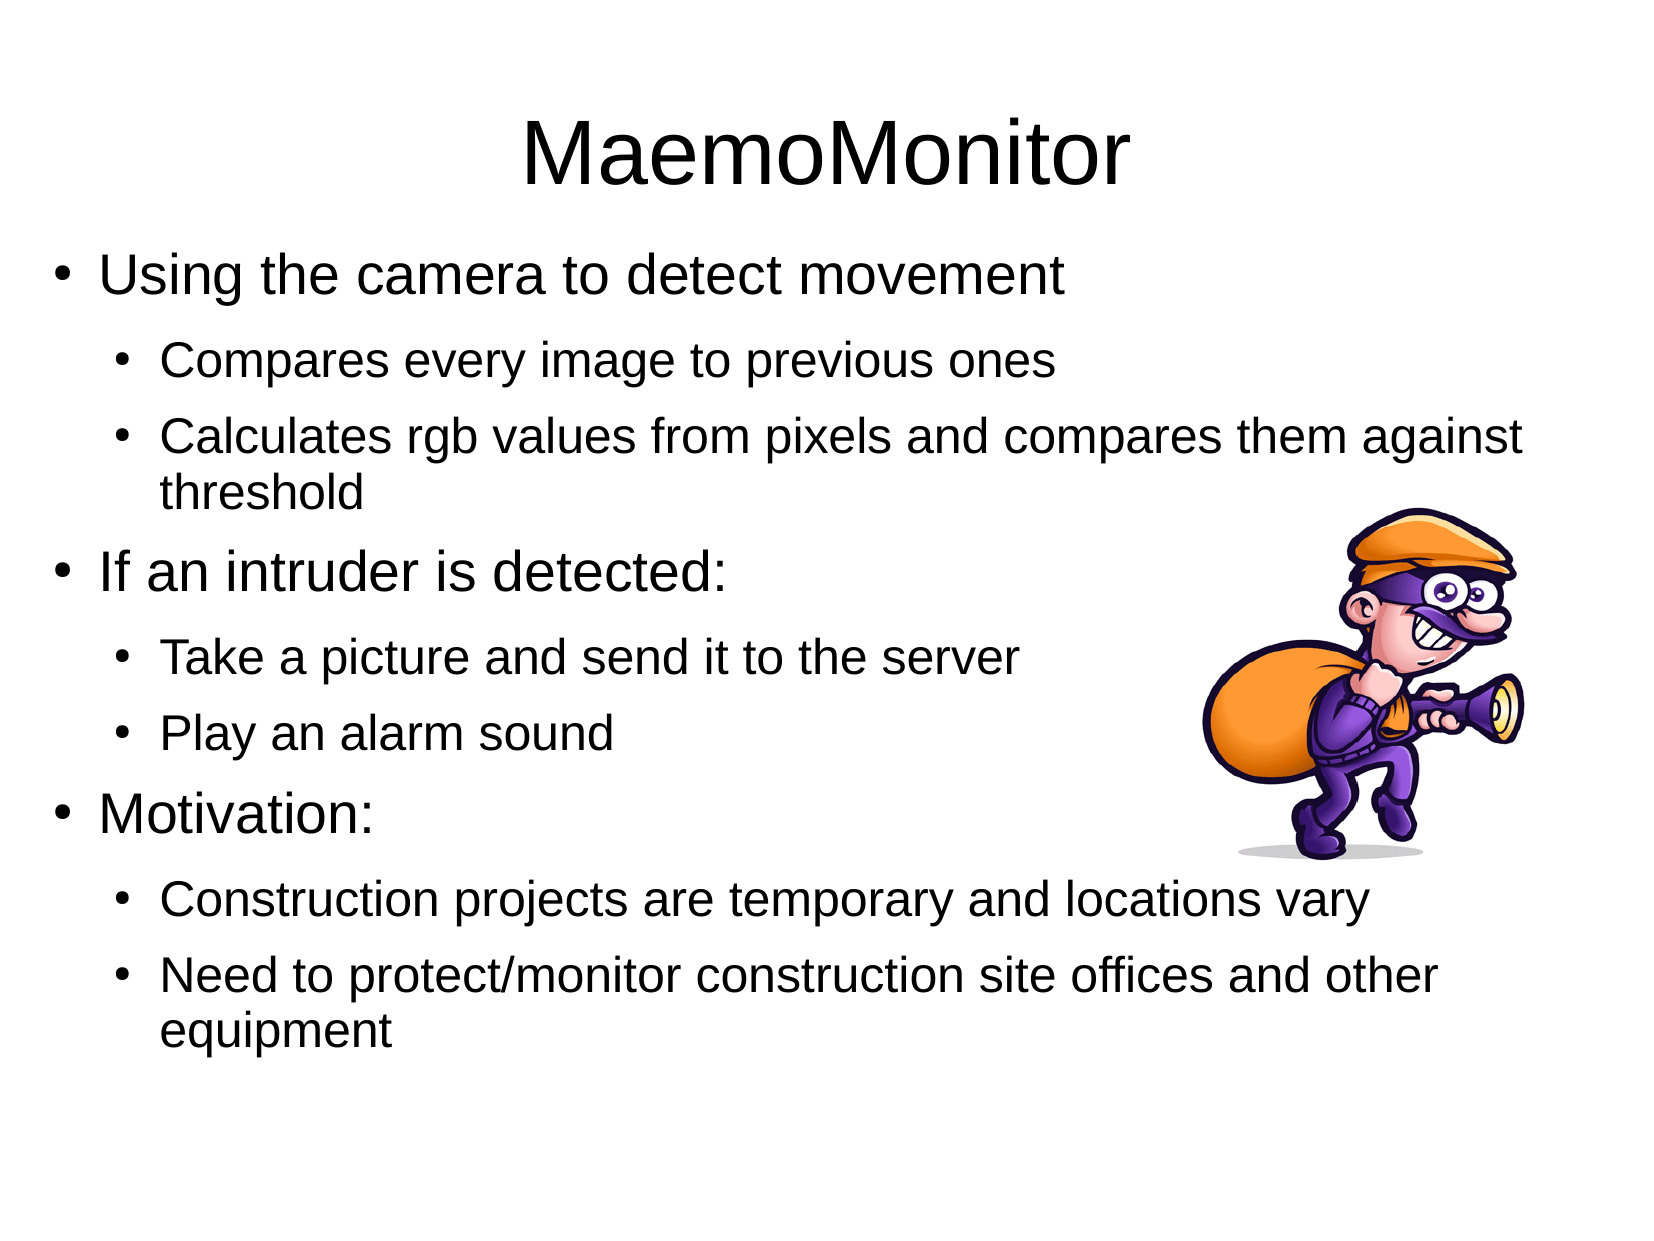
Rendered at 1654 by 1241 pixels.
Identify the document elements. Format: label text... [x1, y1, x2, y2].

list Using the camera to detect movement Compares every image to previous ones Calculates rgb values from pixels and compares them against threshold If an intruder is detected: Take a picture and send it to the server Play an alarm sound Motivation: Construction projects are temporary and locations vary Need to protect/monitor construction site offices and other equipment [37, 242, 1526, 1062]
title MaemoMonitor [82, 56, 1571, 250]
picture [1184, 481, 1532, 867]
